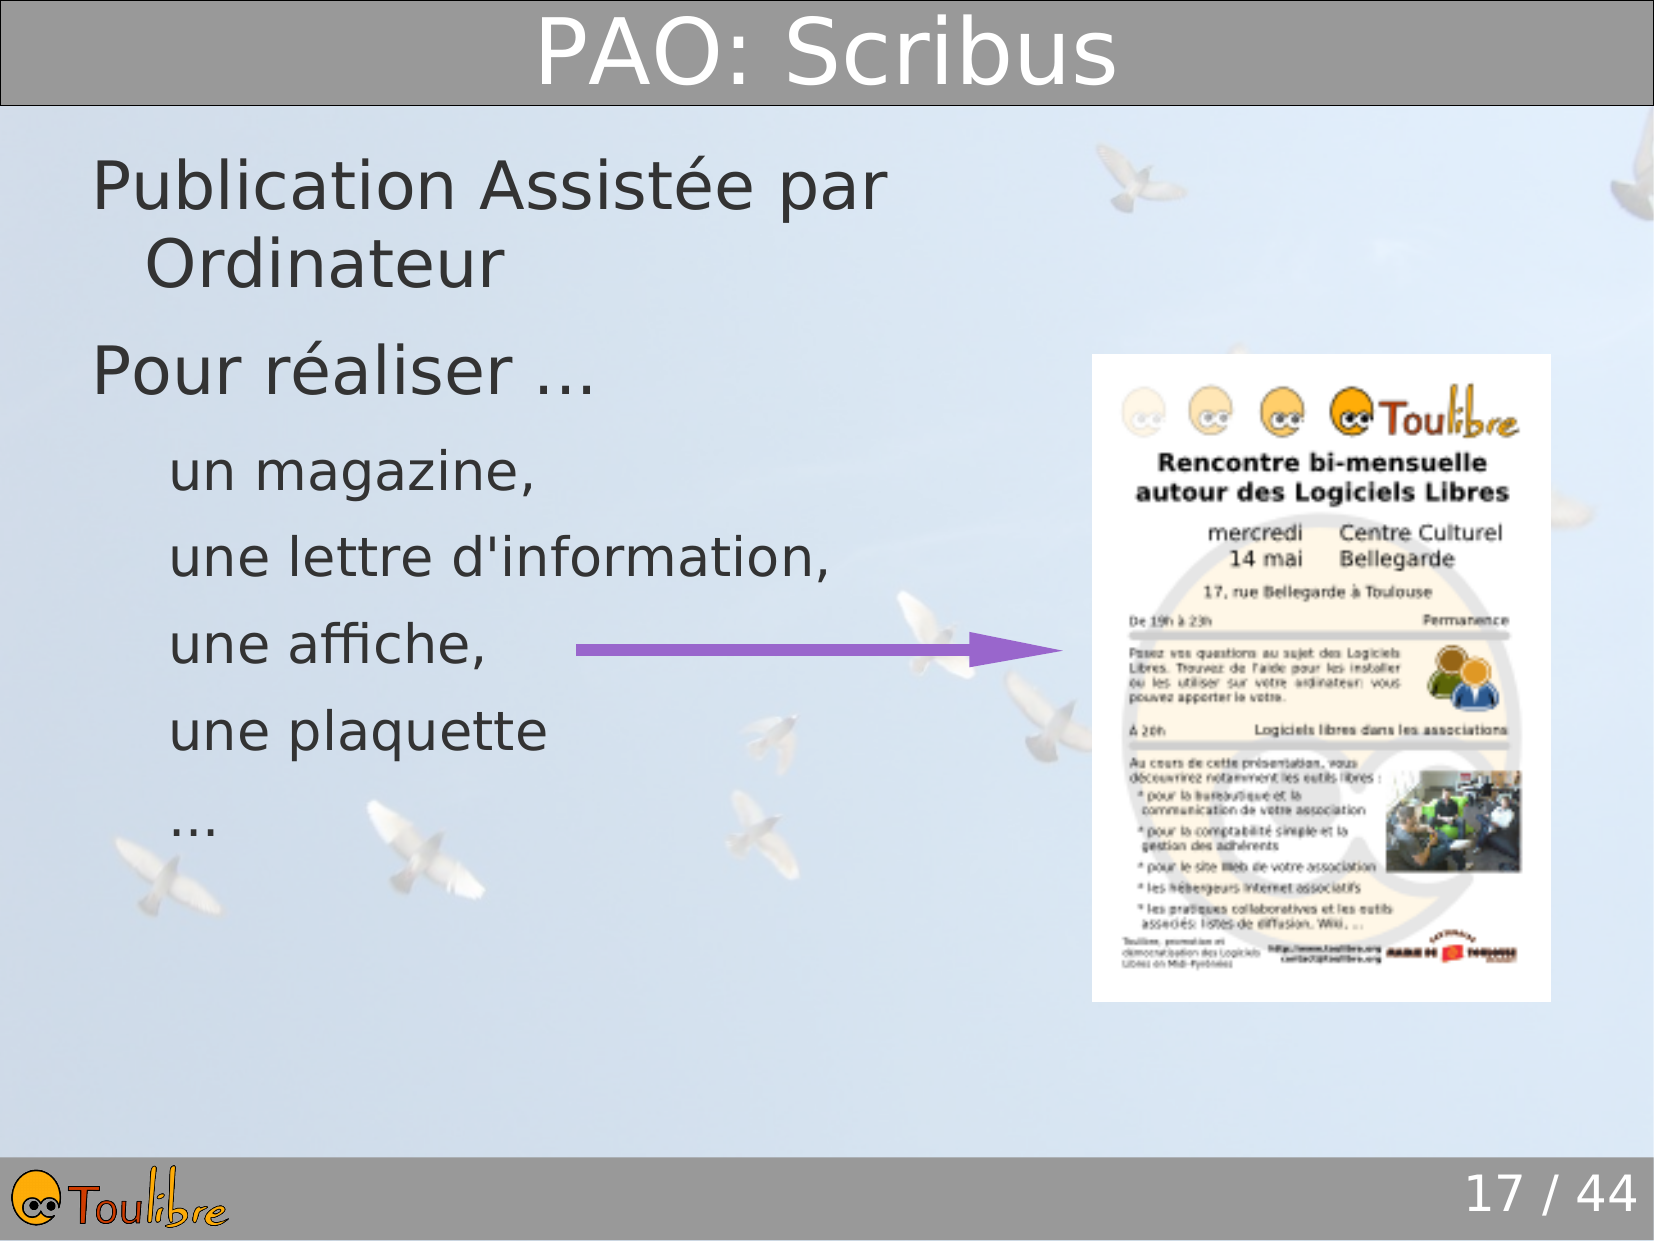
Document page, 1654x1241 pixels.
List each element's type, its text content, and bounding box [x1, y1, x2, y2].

picture [1092, 354, 1551, 1002]
list Publication Assistée par Ordinateur Pour réaliser ... un magazine, une lettre d'information, une affiche, une plaquette ... [73, 147, 1049, 1109]
picture [11, 1165, 229, 1228]
title PAO: Scribus [0, 0, 1654, 107]
